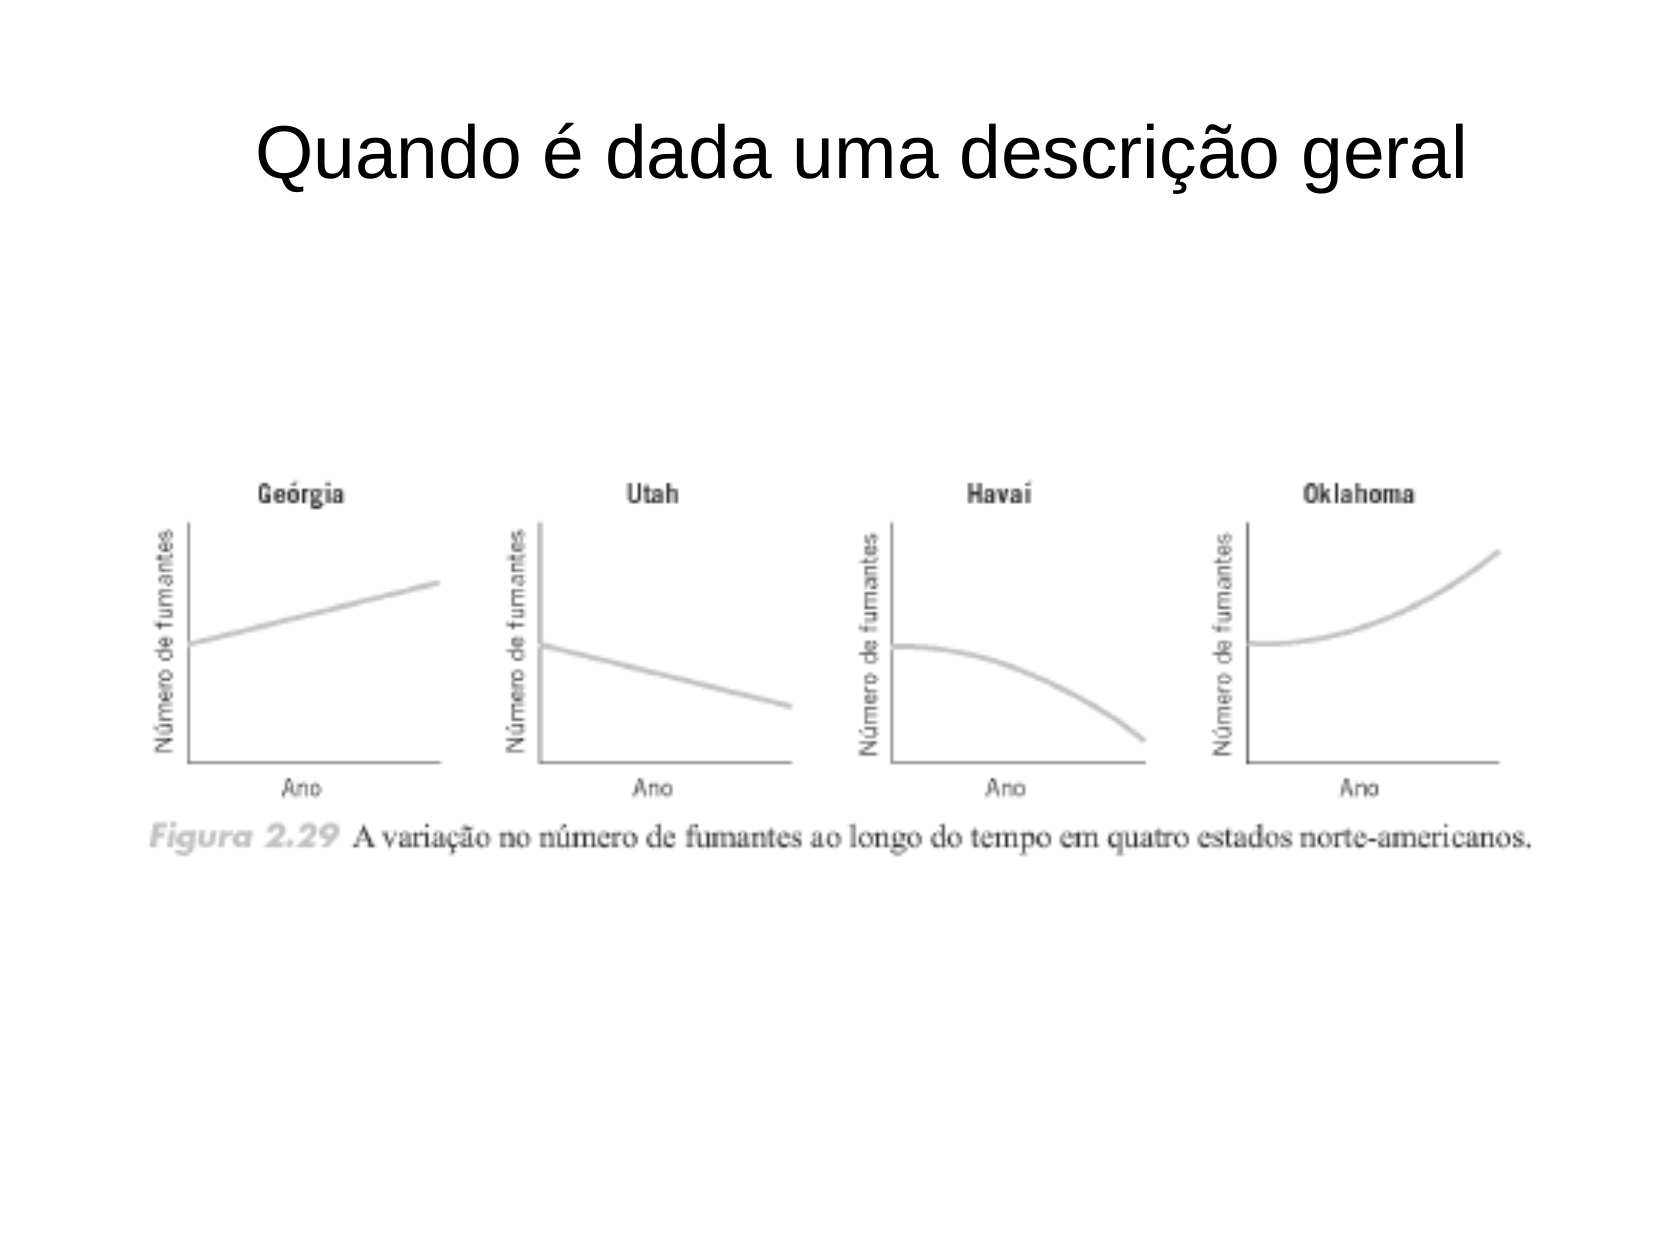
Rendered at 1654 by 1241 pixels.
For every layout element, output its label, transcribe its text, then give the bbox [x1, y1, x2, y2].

title Quando é dada uma descrição geral [82, 49, 1571, 257]
picture [82, 418, 1560, 875]
